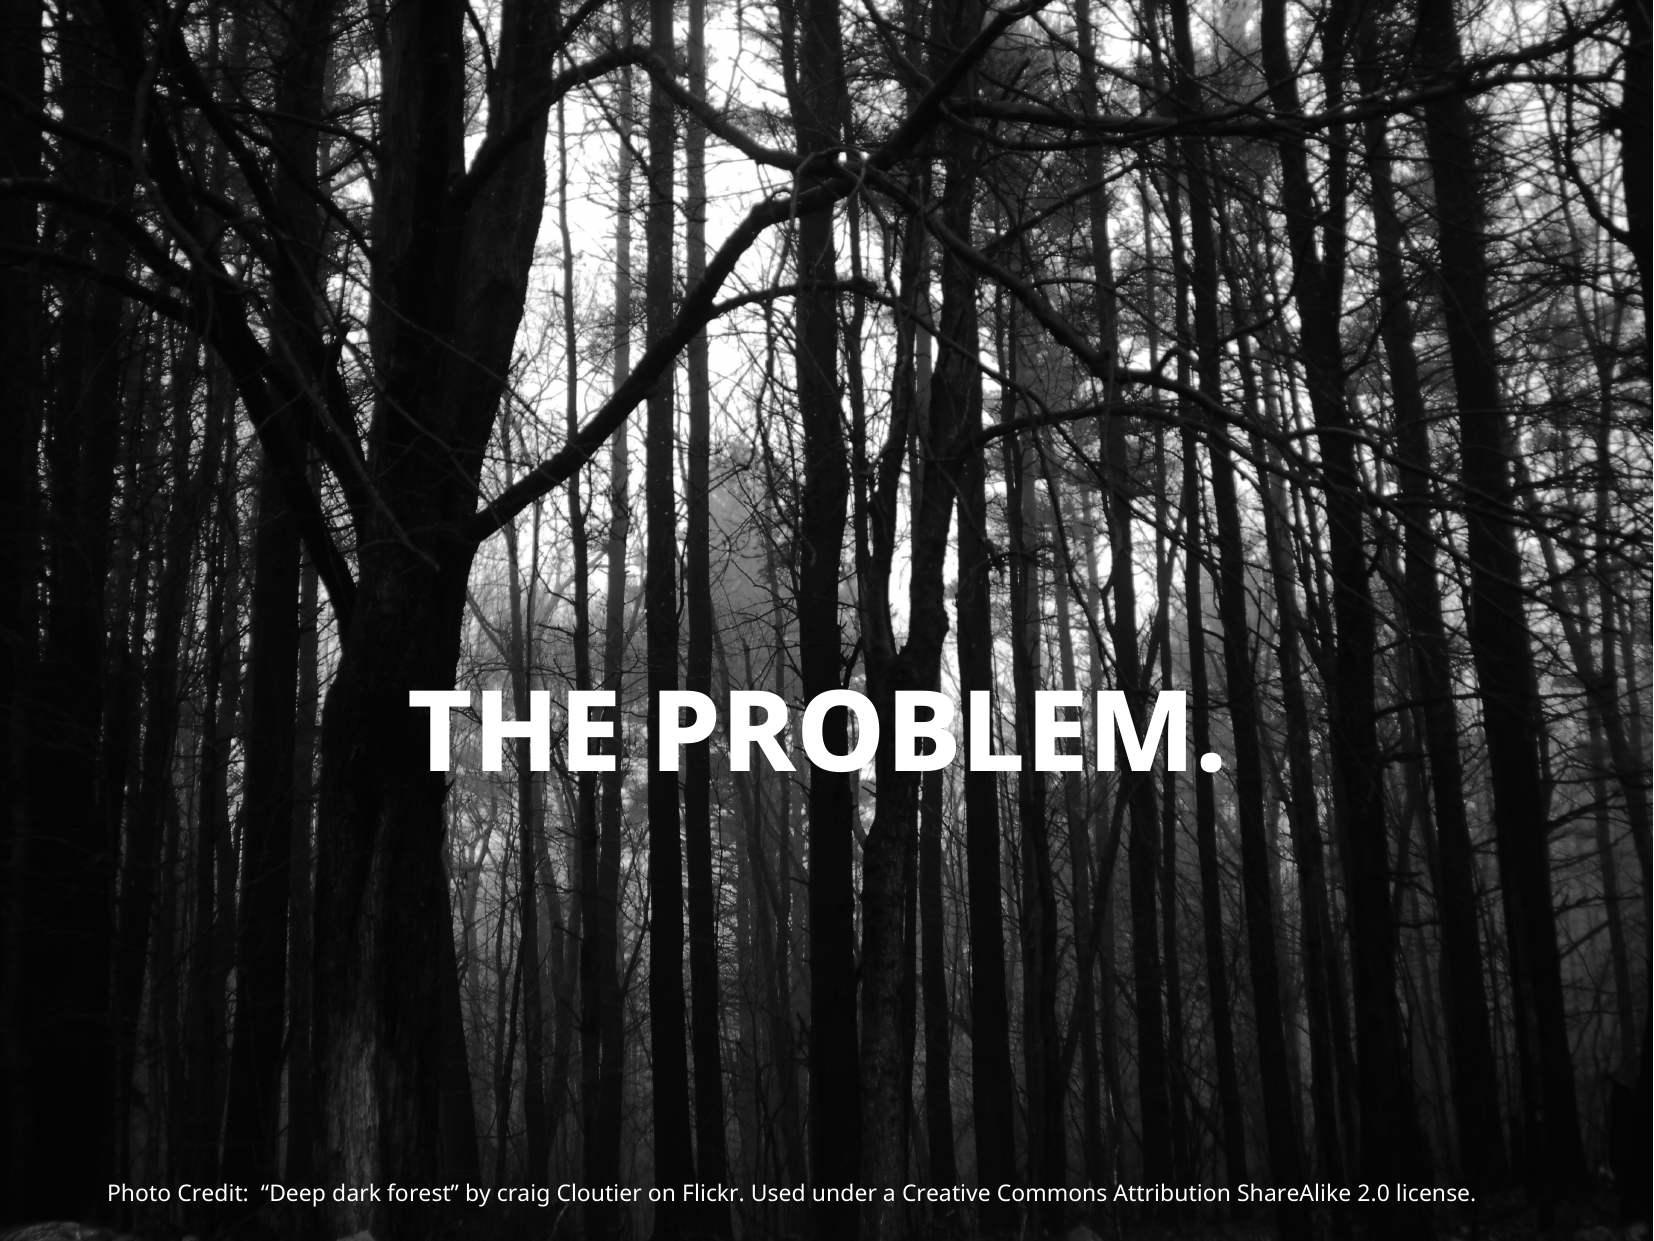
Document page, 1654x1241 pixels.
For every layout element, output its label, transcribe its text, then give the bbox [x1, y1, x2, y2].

title THE PROBLEM. [112, 636, 1524, 844]
text_box Photo Credit: “Deep dark forest” by craig Cloutier on Flickr. Used under a Creative Commons Attribution ShareAlike 2.0 license. [107, 1165, 1653, 1224]
picture [0, 0, 1653, 1241]
